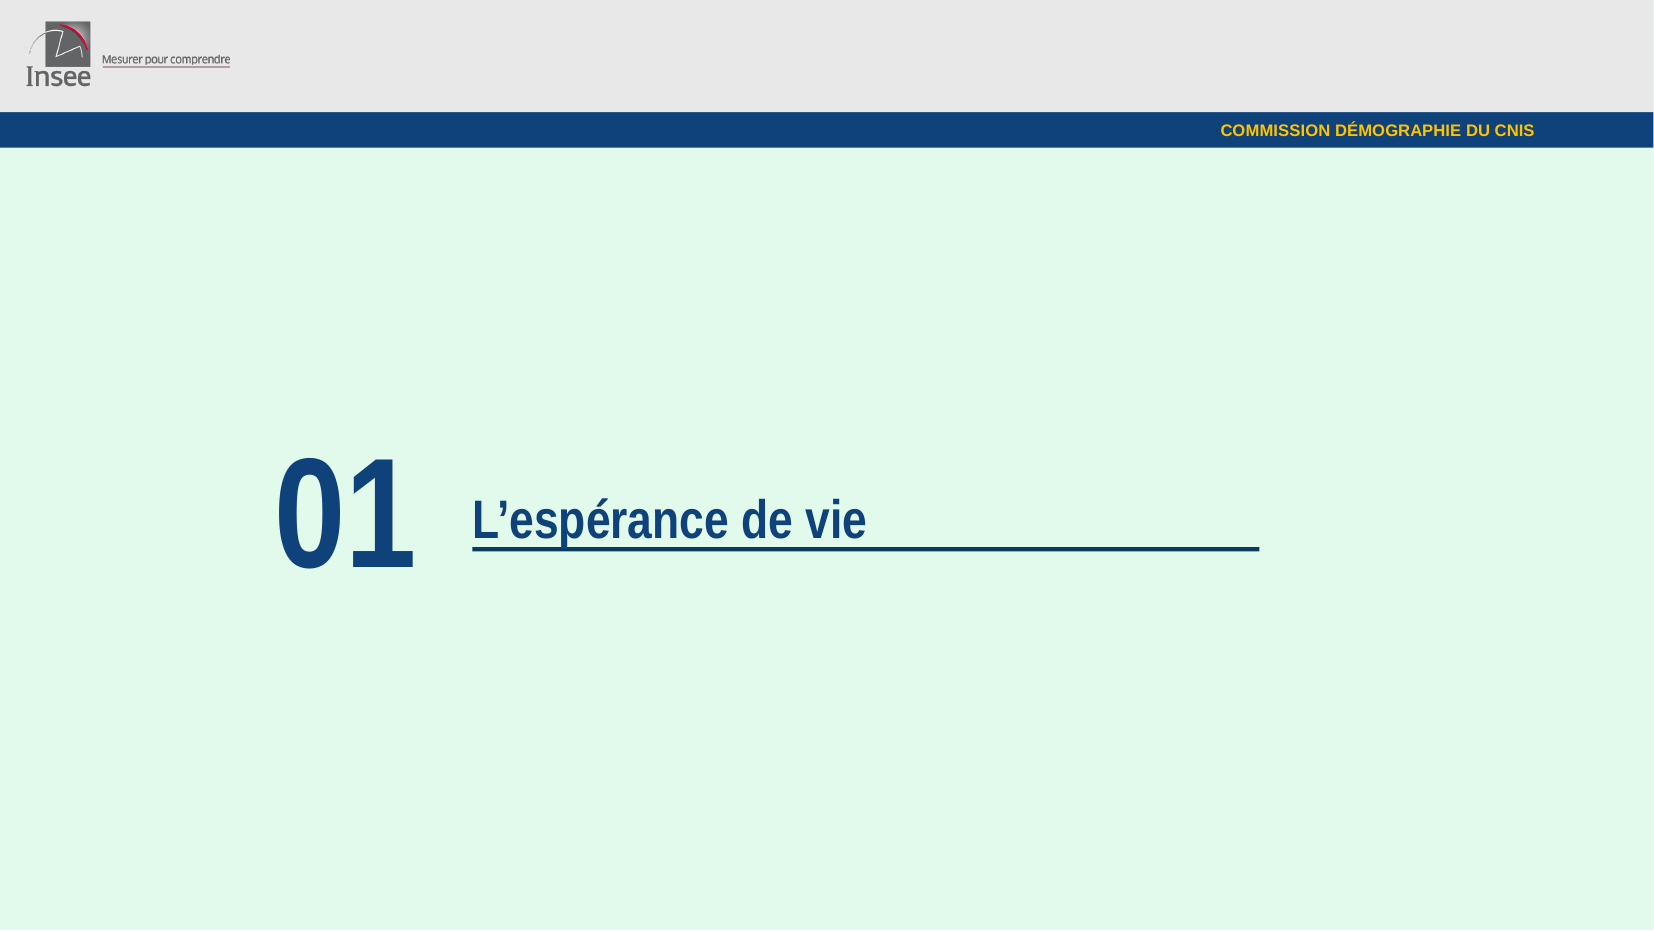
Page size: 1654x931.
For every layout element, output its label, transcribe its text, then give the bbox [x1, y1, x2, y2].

footer Commission démographie du Cnis [59, 112, 1536, 148]
picture [23, 0, 230, 89]
title L’espérance de vie [472, 401, 1359, 550]
text_box 01 [230, 389, 461, 621]
